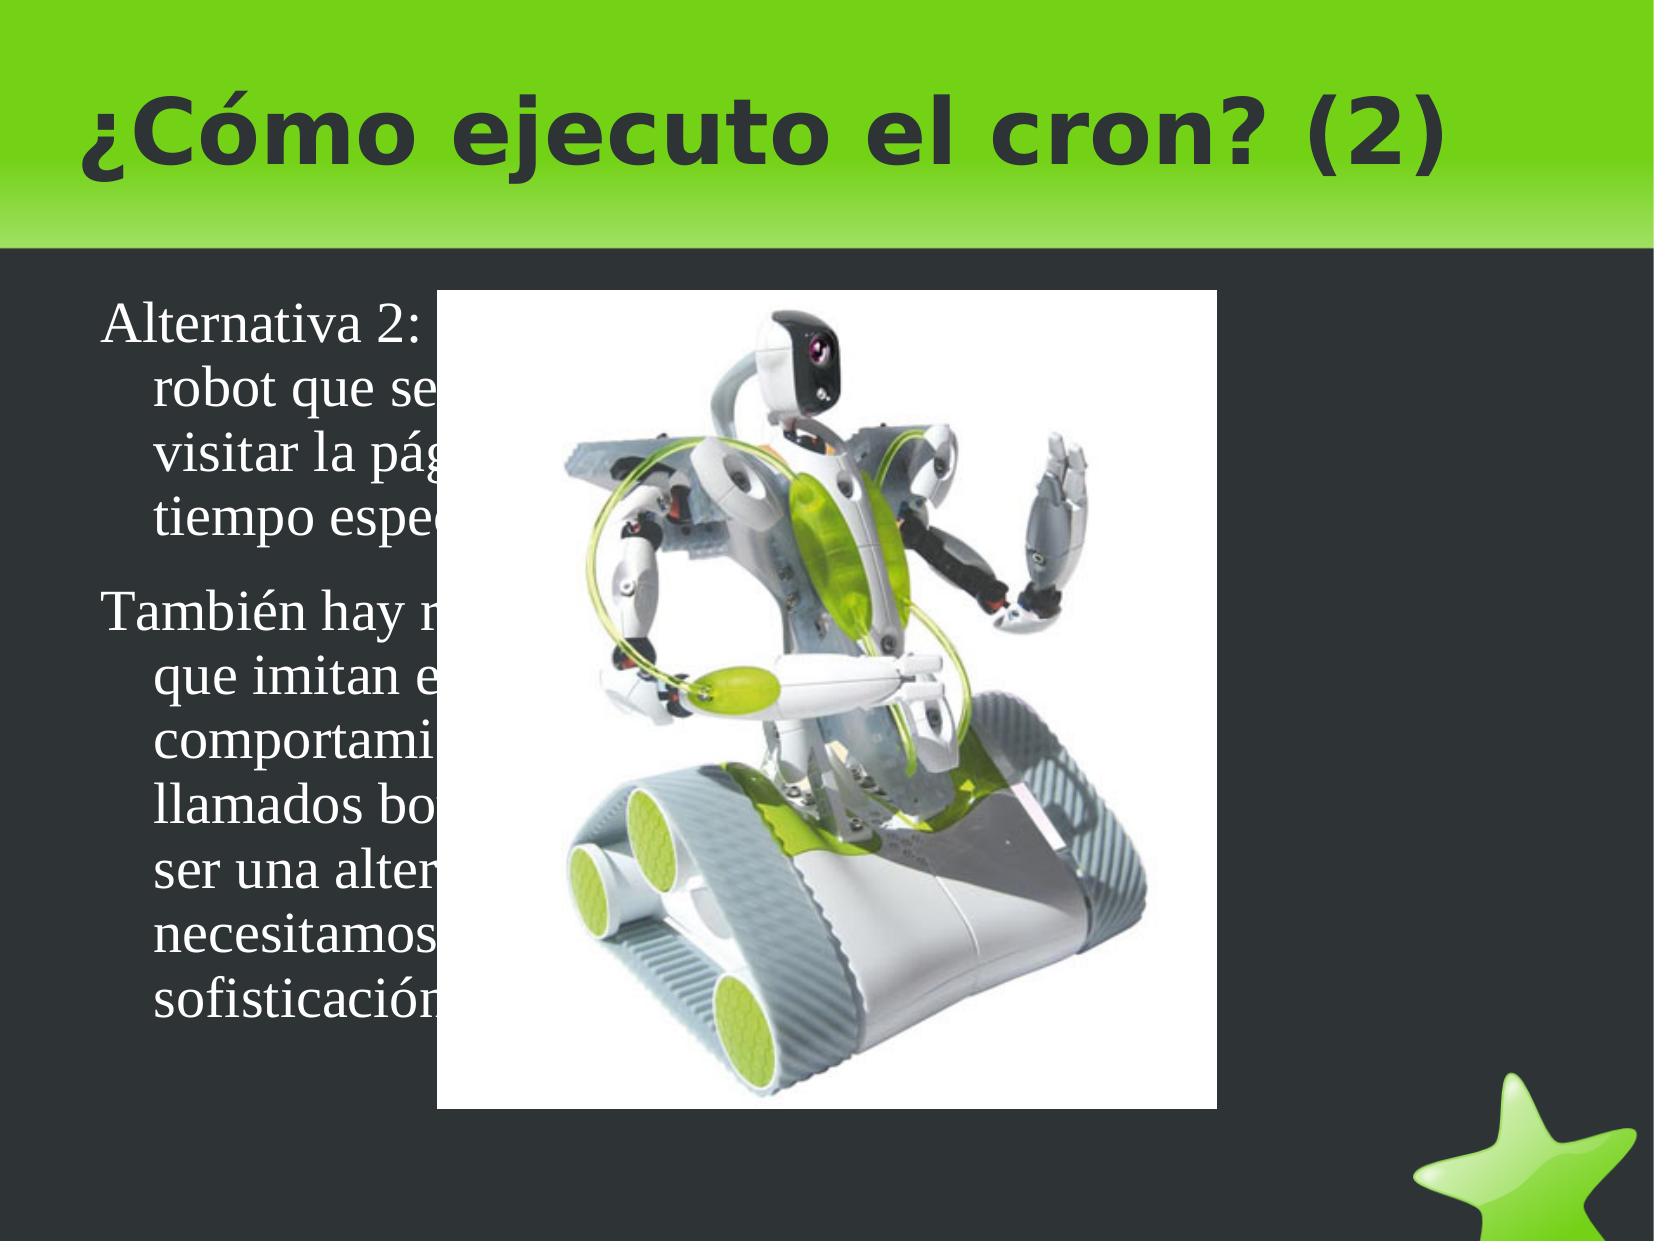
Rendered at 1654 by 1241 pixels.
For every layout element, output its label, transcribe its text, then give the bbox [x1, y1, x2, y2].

list Alternativa 2: Ponemos un robot que se dedique a visitar la página en el tiempo especificado. También hay robots virtuales que imitan el comportamiento humano llamados bot, y que podría ser una alternativa, pero no necesitamos tanta sofisticación. [82, 290, 437, 1109]
picture [0, 0, 1654, 1241]
title ¿Cómo ejecuto el cron? (2) [76, 29, 1565, 237]
